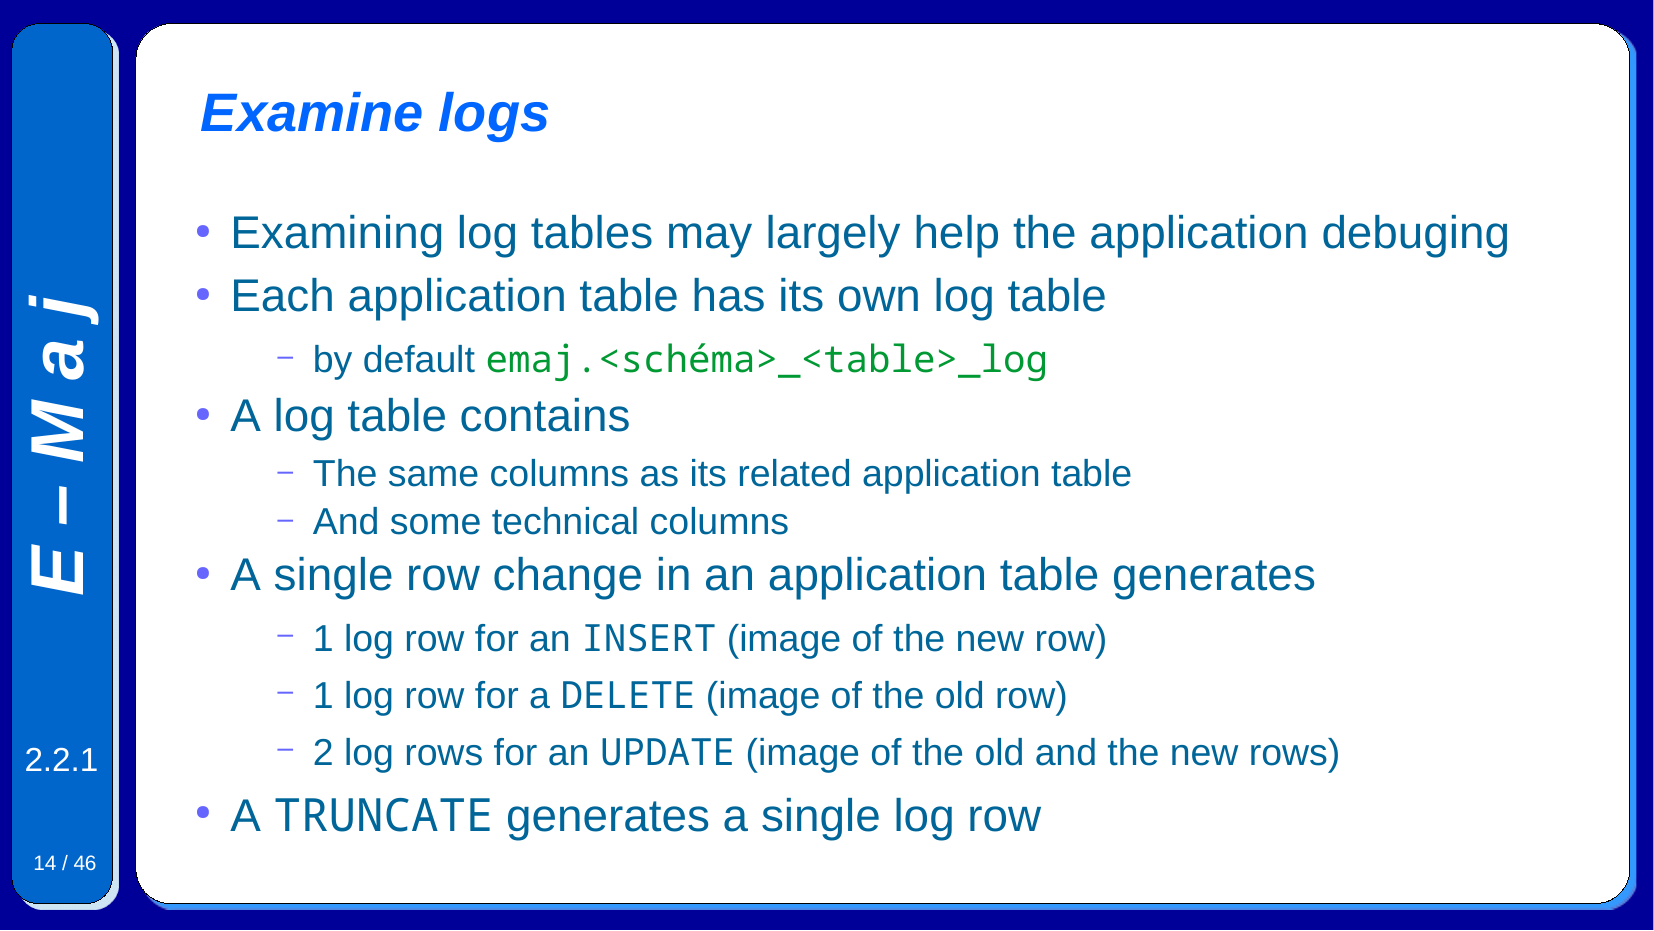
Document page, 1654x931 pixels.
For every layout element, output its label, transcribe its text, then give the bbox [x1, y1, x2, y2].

list Examining log tables may largely help the application debuging Each application table has its own log table by default emaj.<schéma>_<table>_log A log table contains The same columns as its related application table And some technical columns A single row change in an application table generates 1 log row for an INSERT (image of the new row) 1 log row for a DELETE (image of the old row) 2 log rows for an UPDATE (image of the old and the new rows) A TRUNCATE generates a single log row [177, 206, 1587, 867]
title Examine logs [200, 34, 1575, 191]
